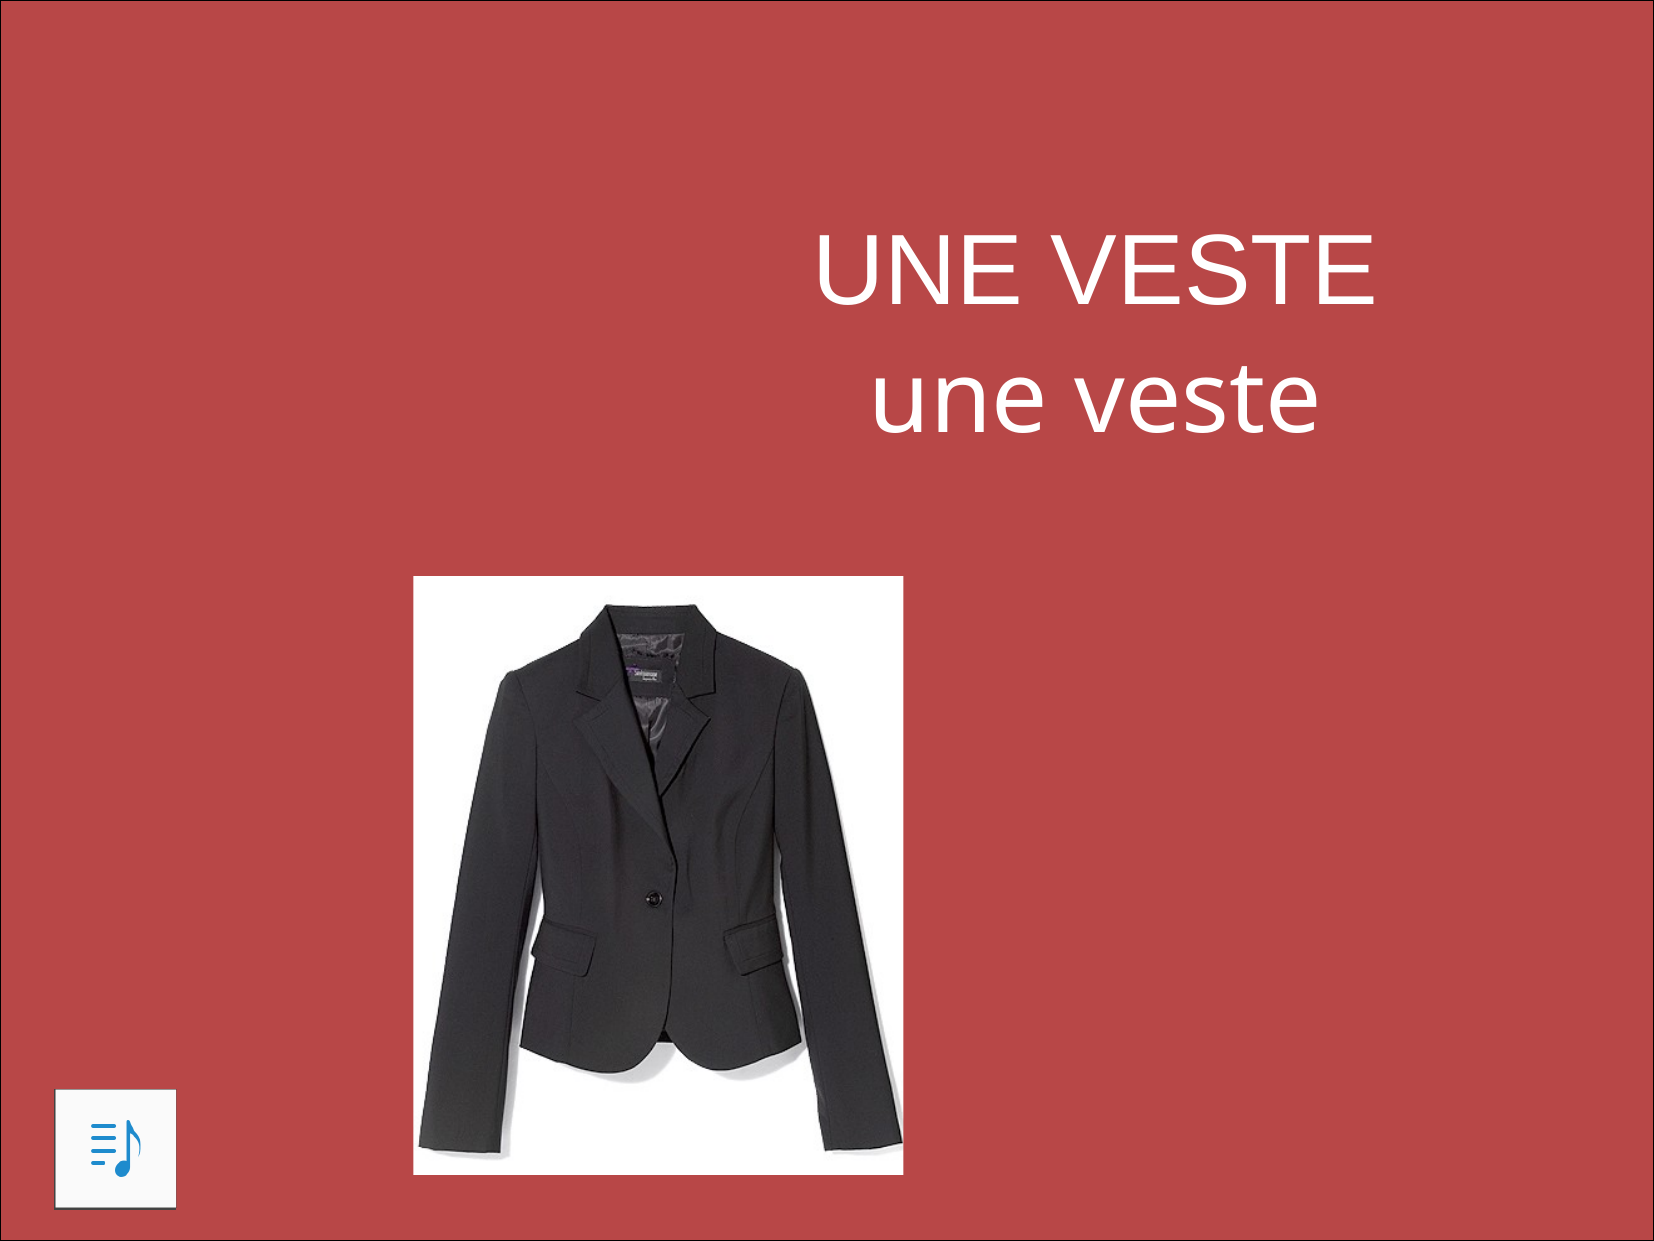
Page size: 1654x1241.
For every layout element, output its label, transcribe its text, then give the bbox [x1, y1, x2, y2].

text_box UNE VESTE une veste [797, 206, 1394, 509]
picture [413, 576, 904, 1175]
text_box [0, 0, 1654, 1241]
